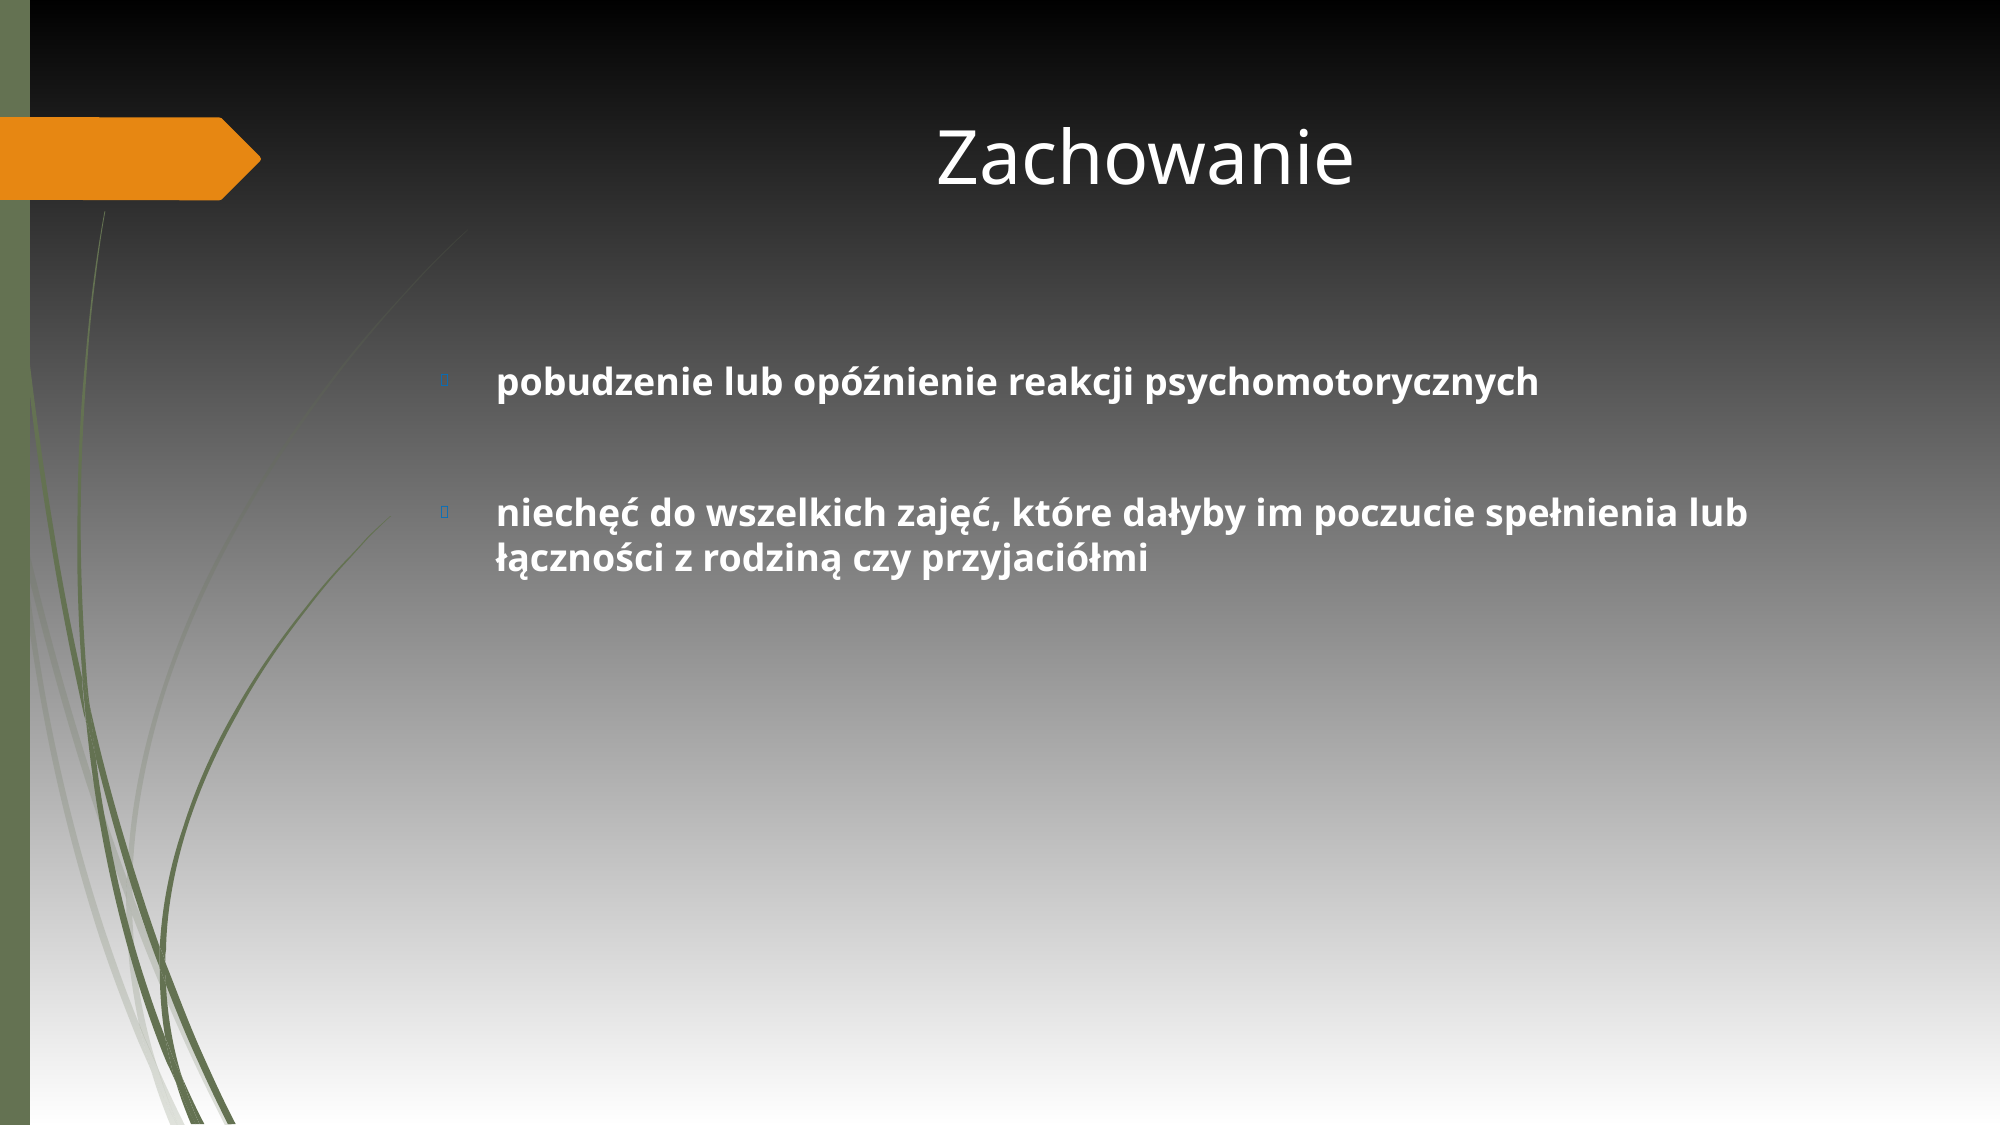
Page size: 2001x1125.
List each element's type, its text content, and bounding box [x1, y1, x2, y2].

title Zachowanie [425, 102, 1888, 313]
list pobudzenie lub opóźnienie reakcji psychomotorycznych niechęć do wszelkich zajęć, które dałyby im poczucie spełnienia lub łączności z rodziną czy przyjaciółmi [424, 350, 1888, 970]
